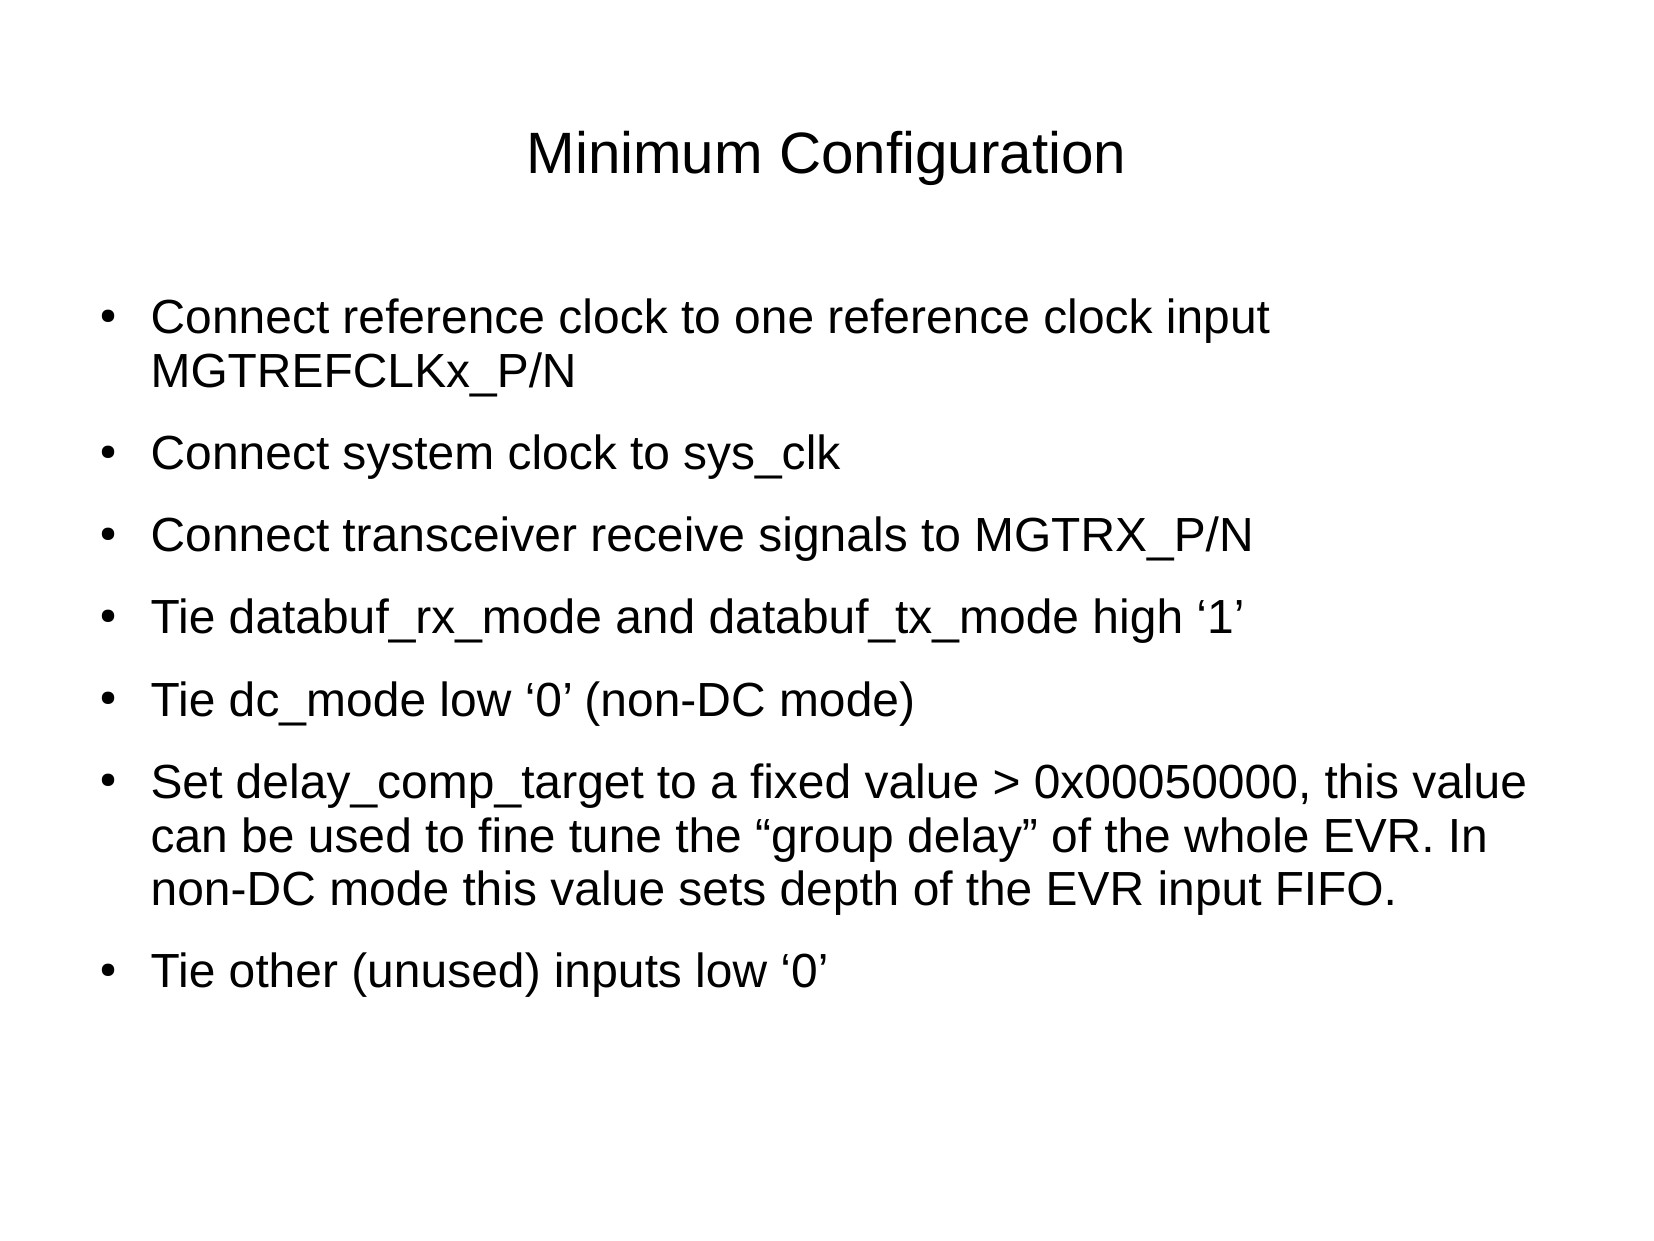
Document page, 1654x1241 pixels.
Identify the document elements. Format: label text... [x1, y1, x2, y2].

list Connect reference clock to one reference clock input MGTREFCLKx_P/N Connect system clock to sys_clk Connect transceiver receive signals to MGTRX_P/N Tie databuf_rx_mode and databuf_tx_mode high ‘1’ Tie dc_mode low ‘0’ (non-DC mode) Set delay_comp_target to a fixed value > 0x00050000, this value can be used to fine tune the “group delay” of the whole EVR. In non-DC mode this value sets depth of the EVR input FIFO. Tie other (unused) inputs low ‘0’ [82, 290, 1571, 1010]
title Minimum Configuration [82, 49, 1571, 257]
